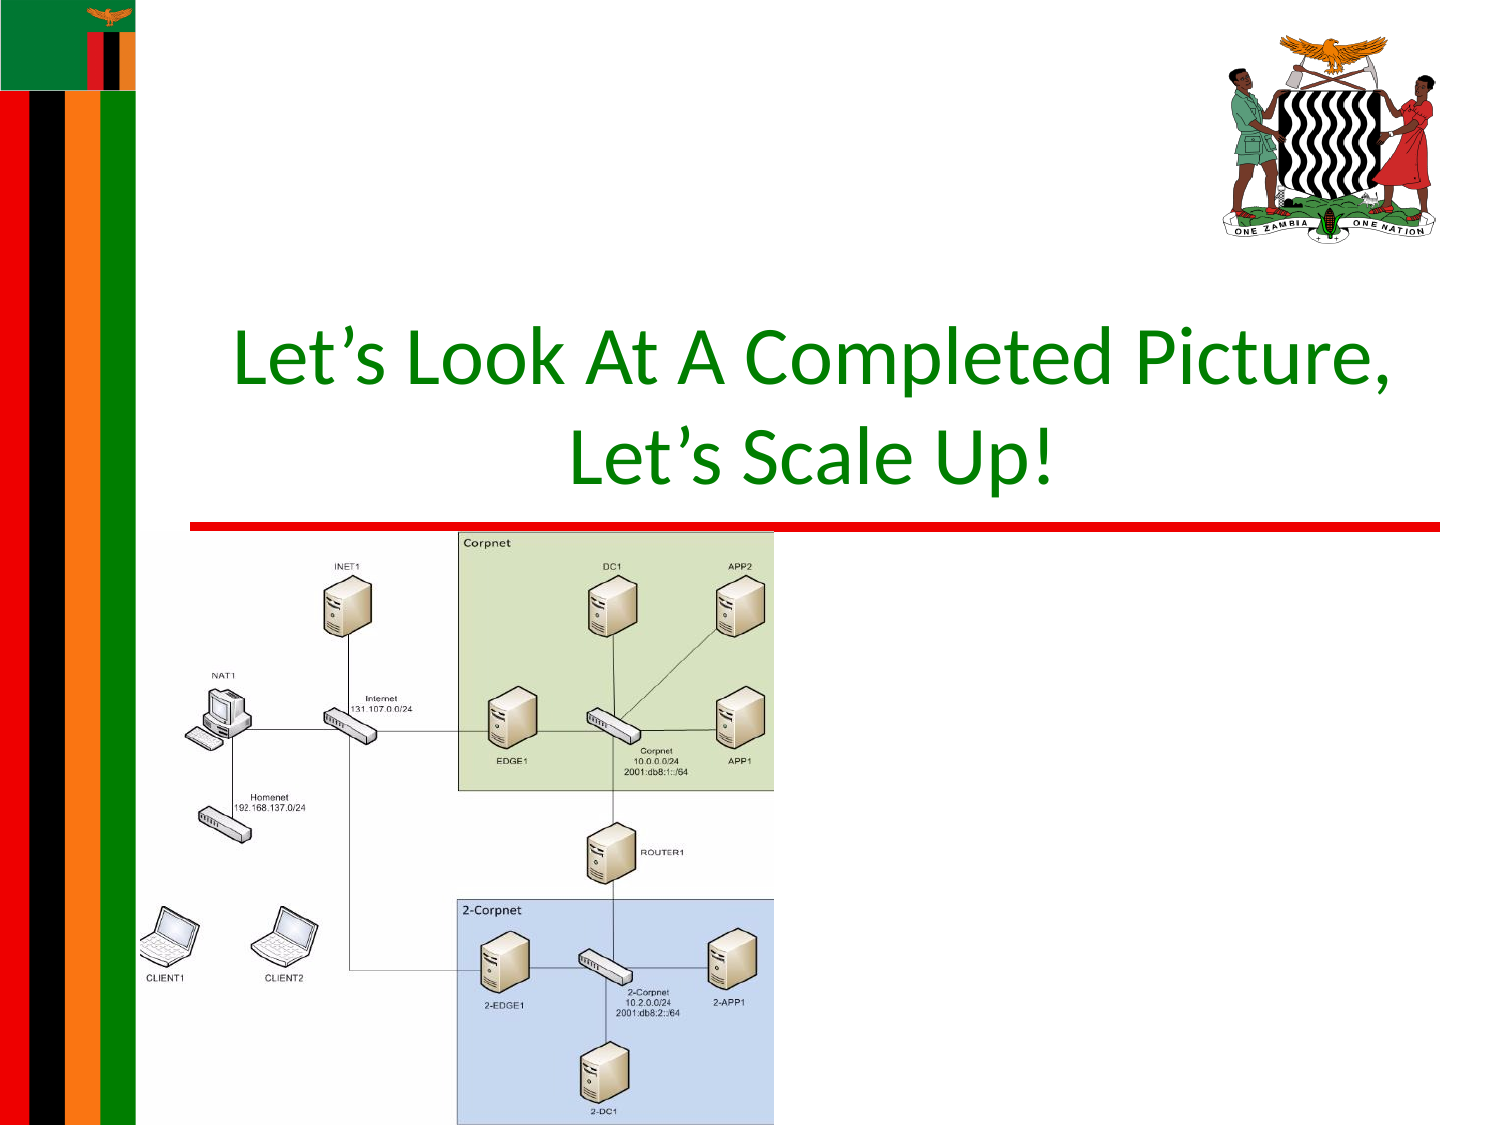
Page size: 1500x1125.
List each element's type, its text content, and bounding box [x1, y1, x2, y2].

picture [1222, 35, 1436, 244]
title Let’s Look At A Completed Picture, Let’s Scale Up! [157, 252, 1469, 509]
picture [0, 0, 136, 91]
picture [140, 531, 774, 1125]
